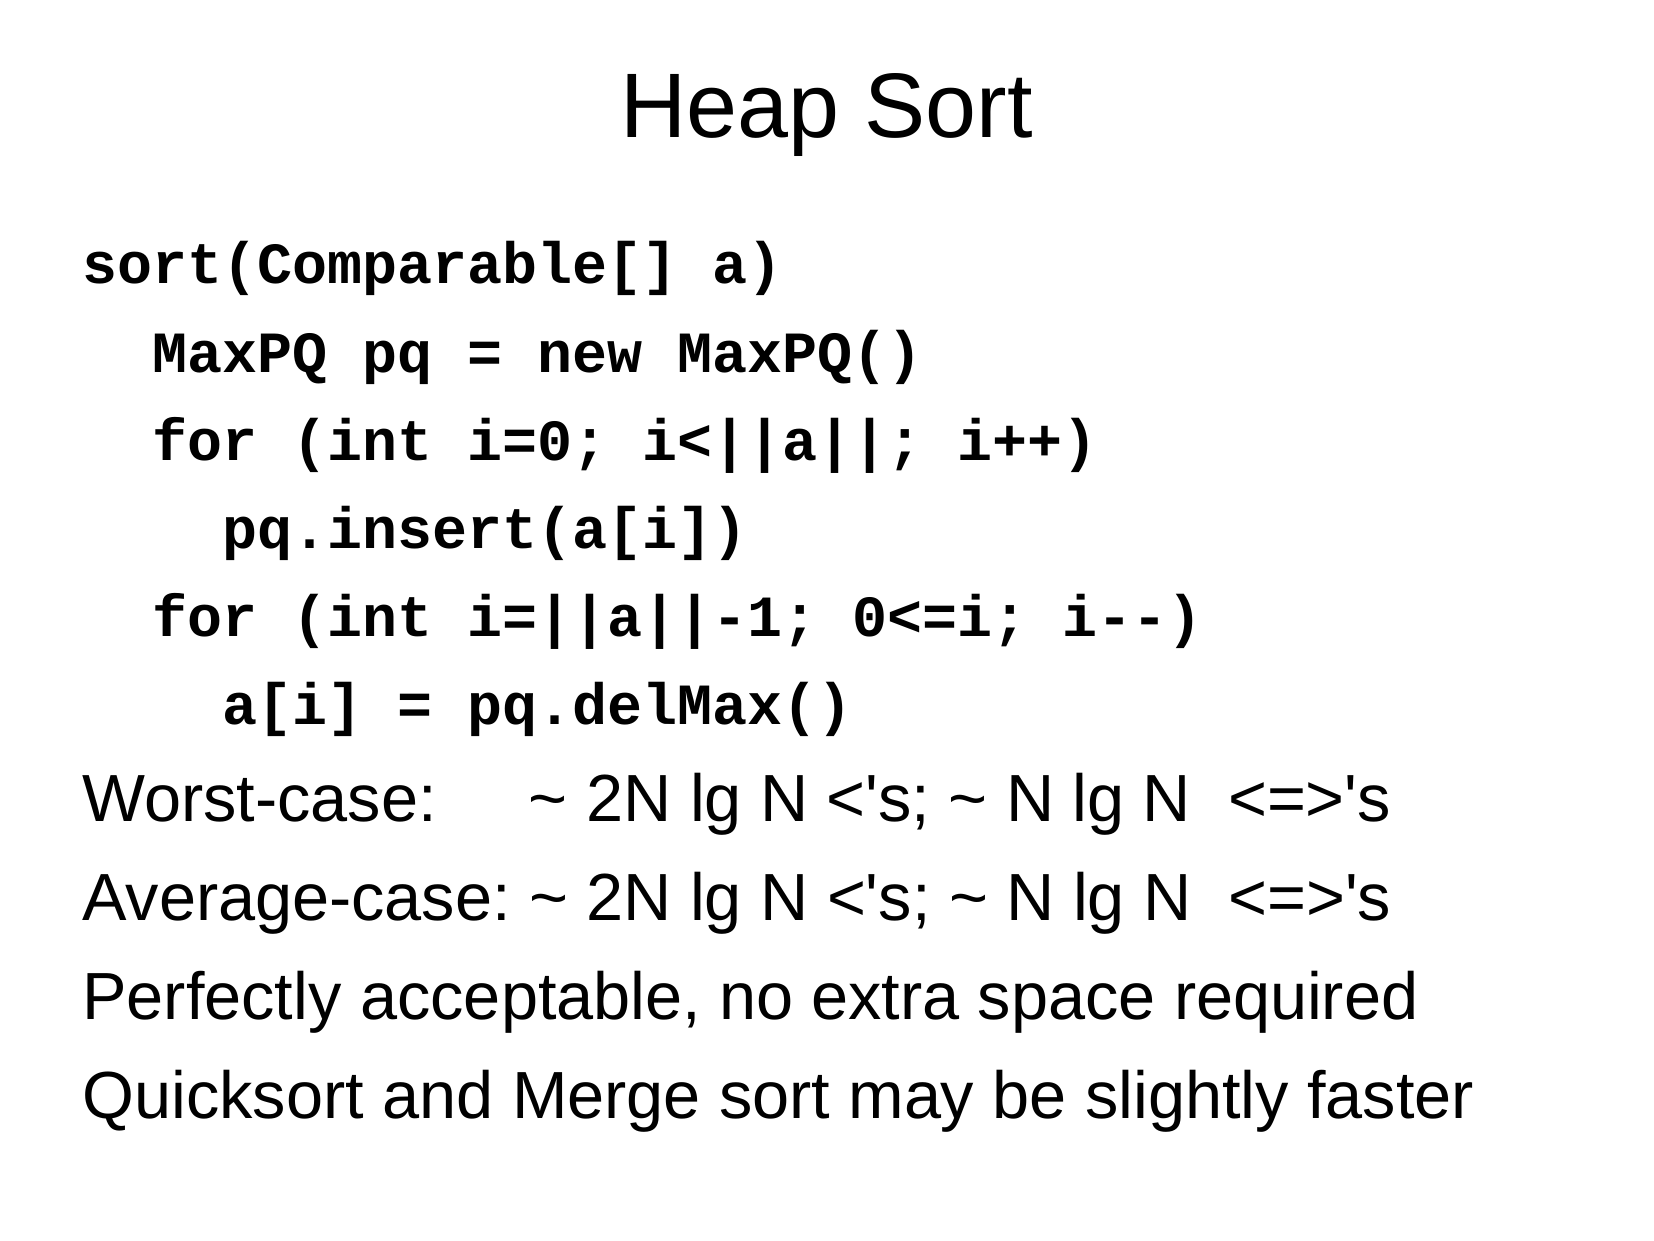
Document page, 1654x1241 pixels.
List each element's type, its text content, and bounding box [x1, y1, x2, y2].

title Heap Sort [82, 2, 1571, 209]
list sort(Comparable[] a) MaxPQ pq = new MaxPQ() for (int i=0; i<||a||; i++) pq.insert(a[i]) for (int i=||a||-1; 0<=i; i--) a[i] = pq.delMax() Worst-case: ~ 2N lg N <'s; ~ N lg N <=>'s Average-case: ~ 2N lg N <'s; ~ N lg N <=>'s Perfectly acceptable, no extra space required Quicksort and Merge sort may be slightly faster [82, 236, 1654, 1143]
